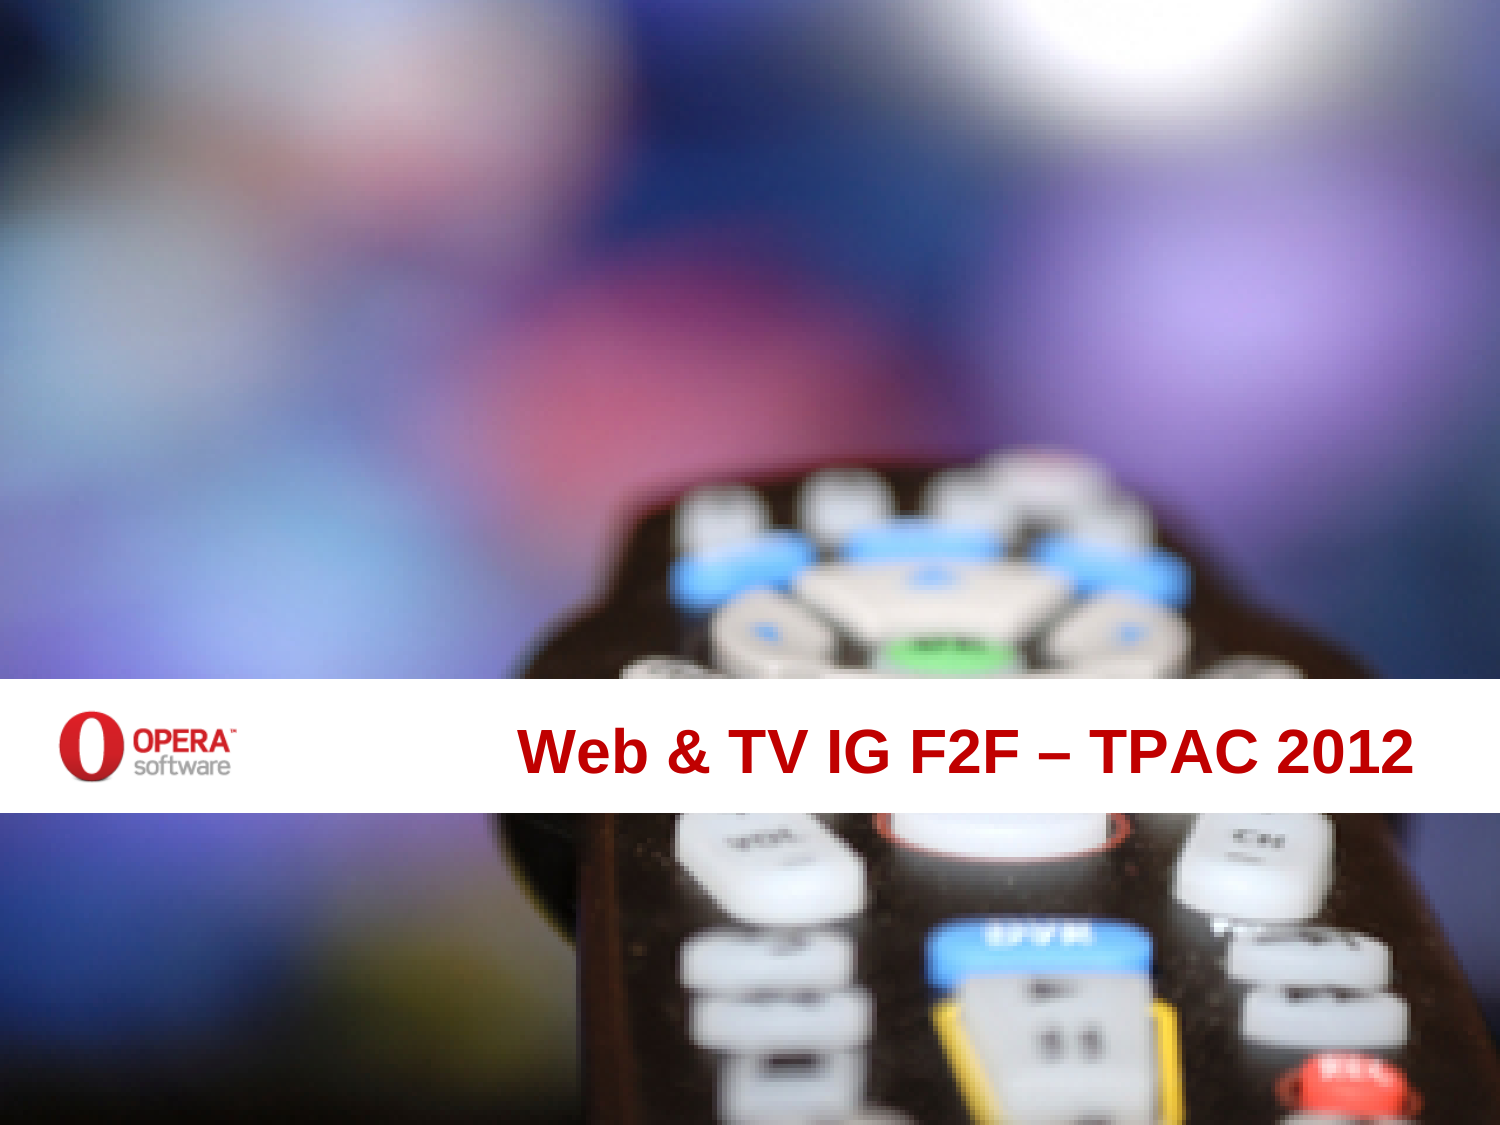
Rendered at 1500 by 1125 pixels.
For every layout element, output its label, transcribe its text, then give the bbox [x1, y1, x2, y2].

text_box Web & TV IG F2F – TPAC 2012 [293, 681, 1432, 816]
picture [0, 0, 1500, 1125]
